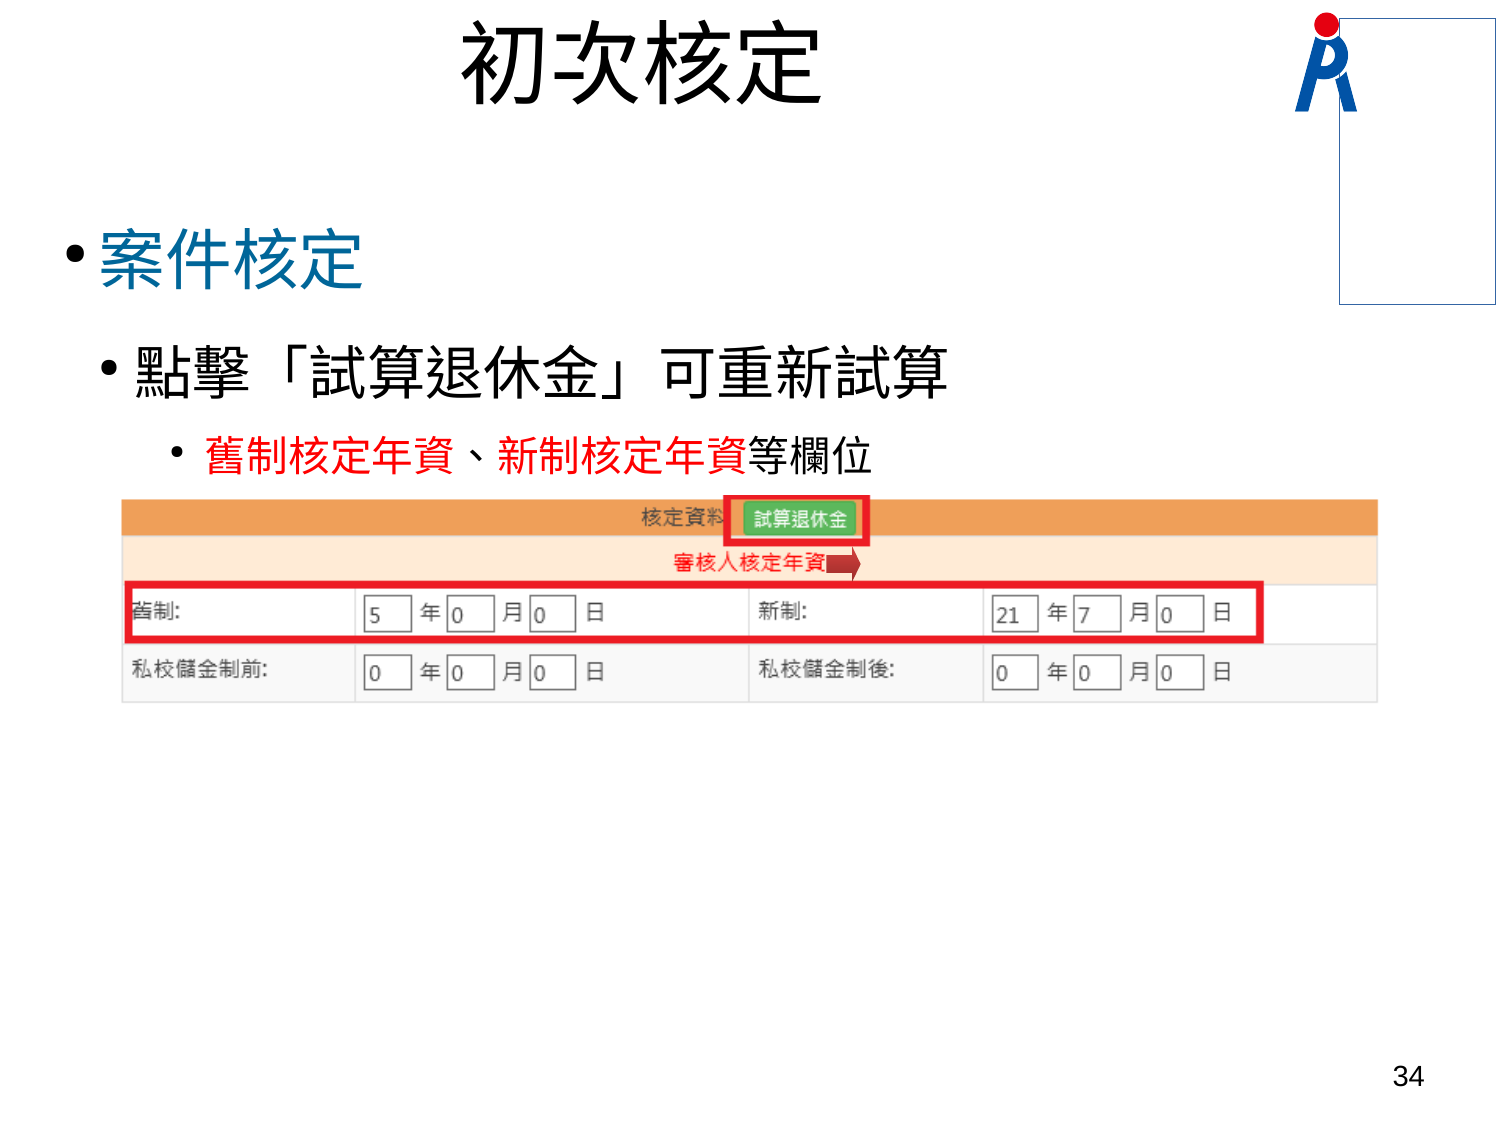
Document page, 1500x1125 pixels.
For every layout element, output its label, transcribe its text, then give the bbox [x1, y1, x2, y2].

picture [1278, 0, 1374, 128]
text_box [826, 546, 861, 582]
title 初次核定 [59, 2, 1225, 113]
list 案件核定 點擊「試算退休金」可重新試算 舊制核定年資、新制核定年資等欄位 [63, 206, 1414, 950]
picture [114, 495, 1386, 711]
slide_number 34 [1074, 1059, 1425, 1110]
